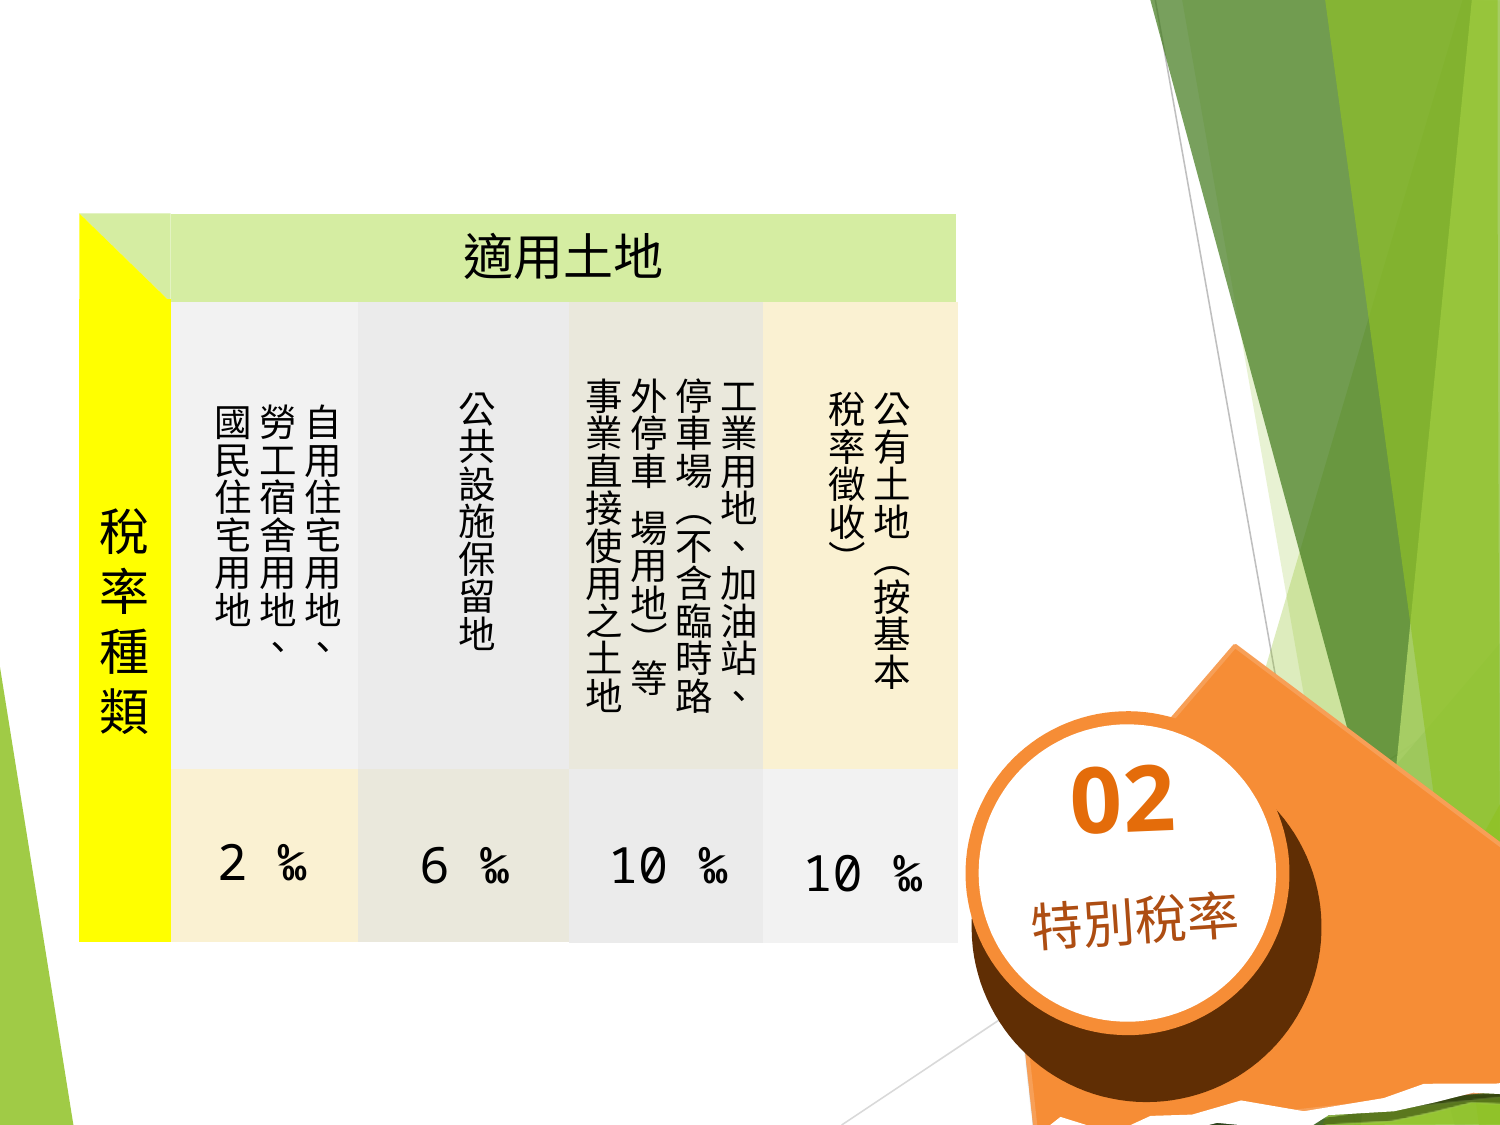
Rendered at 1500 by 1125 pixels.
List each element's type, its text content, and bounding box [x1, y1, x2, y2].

text_box 2 ‰ [202, 823, 324, 899]
text_box 02 [1027, 750, 1220, 863]
text_box 特別稅率 [1002, 872, 1268, 969]
text_box 自用住宅用地、勞工宿舍用地、國民住宅用地 [185, 388, 352, 698]
text_box 10 ‰ [593, 826, 739, 903]
text_box [79, 213, 958, 943]
text_box 10 ‰ [787, 833, 934, 910]
text_box 公有土地（按基本稅率徵收） [799, 375, 921, 712]
text_box [965, 645, 1500, 1125]
text_box 稅率種類 [79, 299, 171, 942]
text_box 適用土地 [174, 217, 953, 299]
text_box 6 ‰ [404, 826, 525, 903]
text_box 工業用地、加油站、停車場（不含臨時路外停車 場用地）等事業直接使用之土地 [555, 362, 763, 748]
text_box 公共設施保留地 [424, 375, 507, 756]
